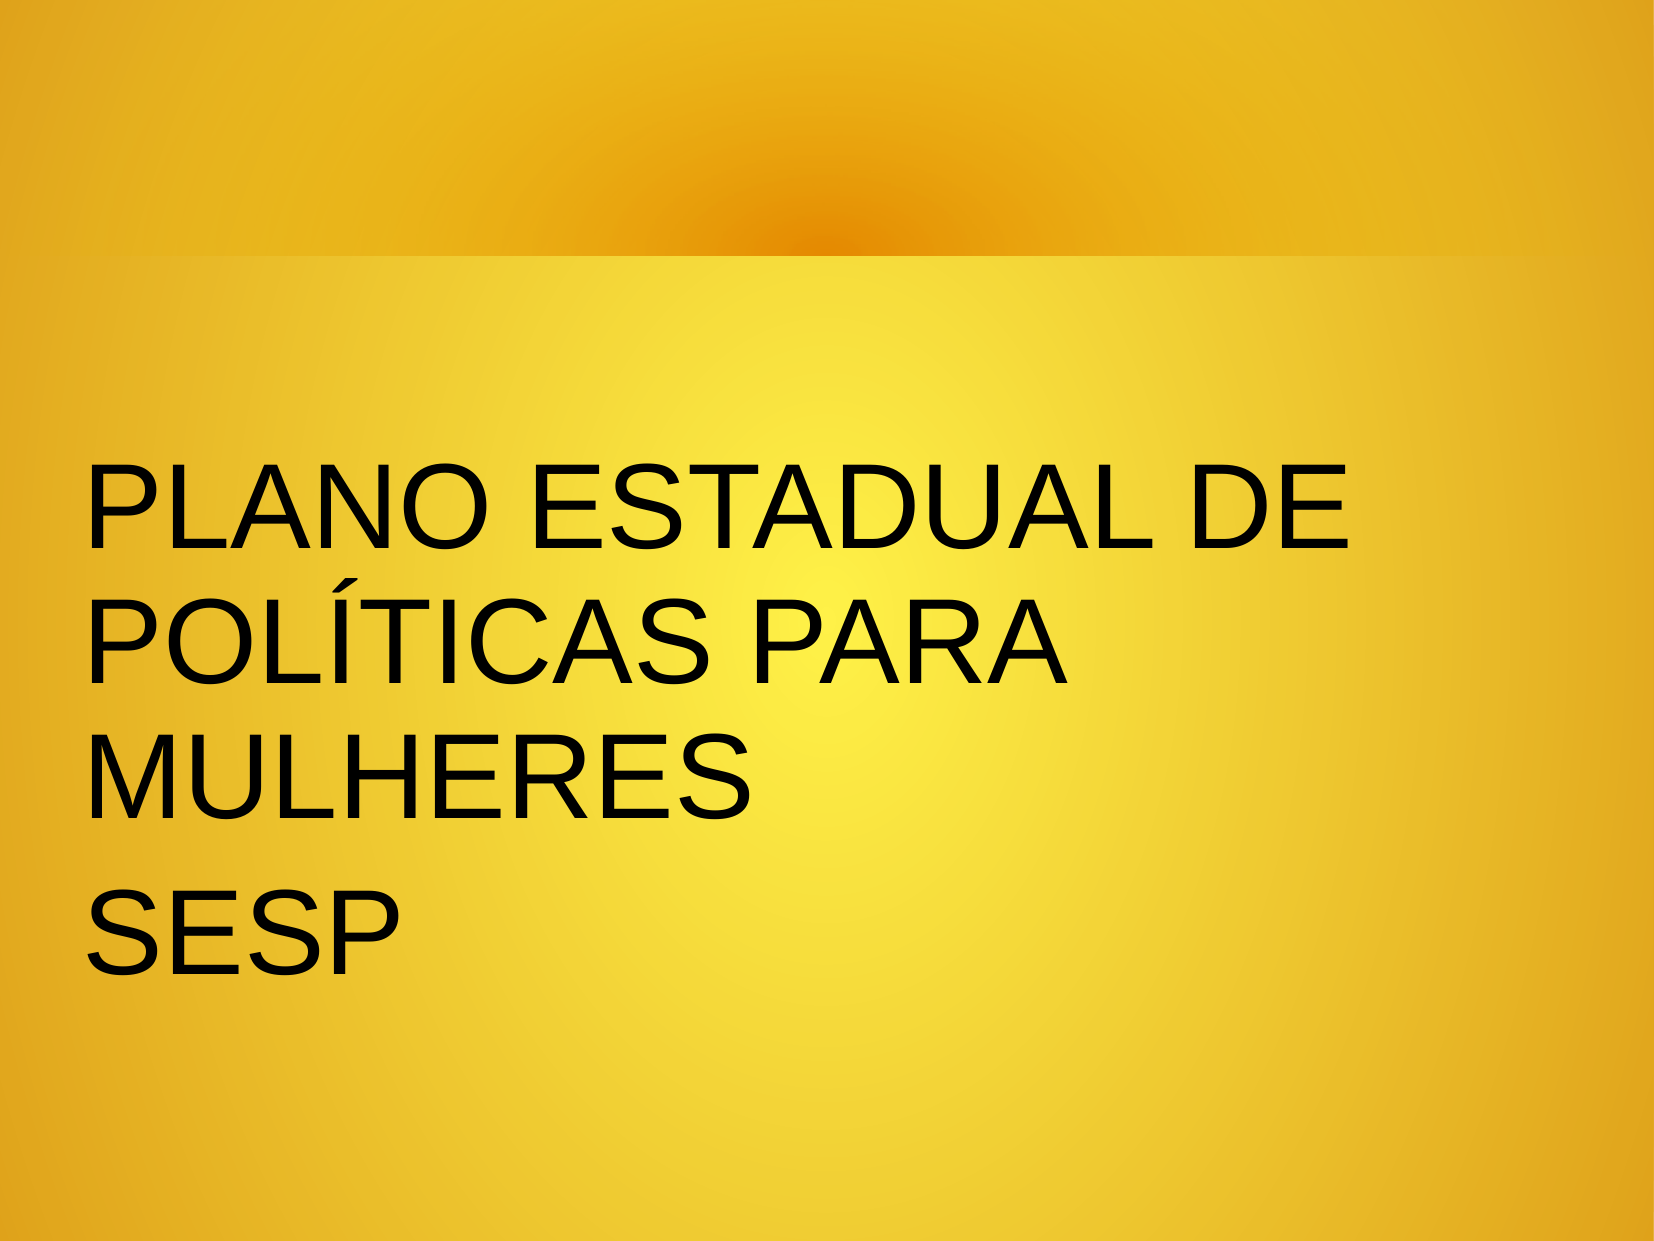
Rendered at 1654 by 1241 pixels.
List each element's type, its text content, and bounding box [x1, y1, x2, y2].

list PLANO ESTADUAL DE POLÍTICAS PARA MULHERES SESP [82, 290, 1571, 1010]
